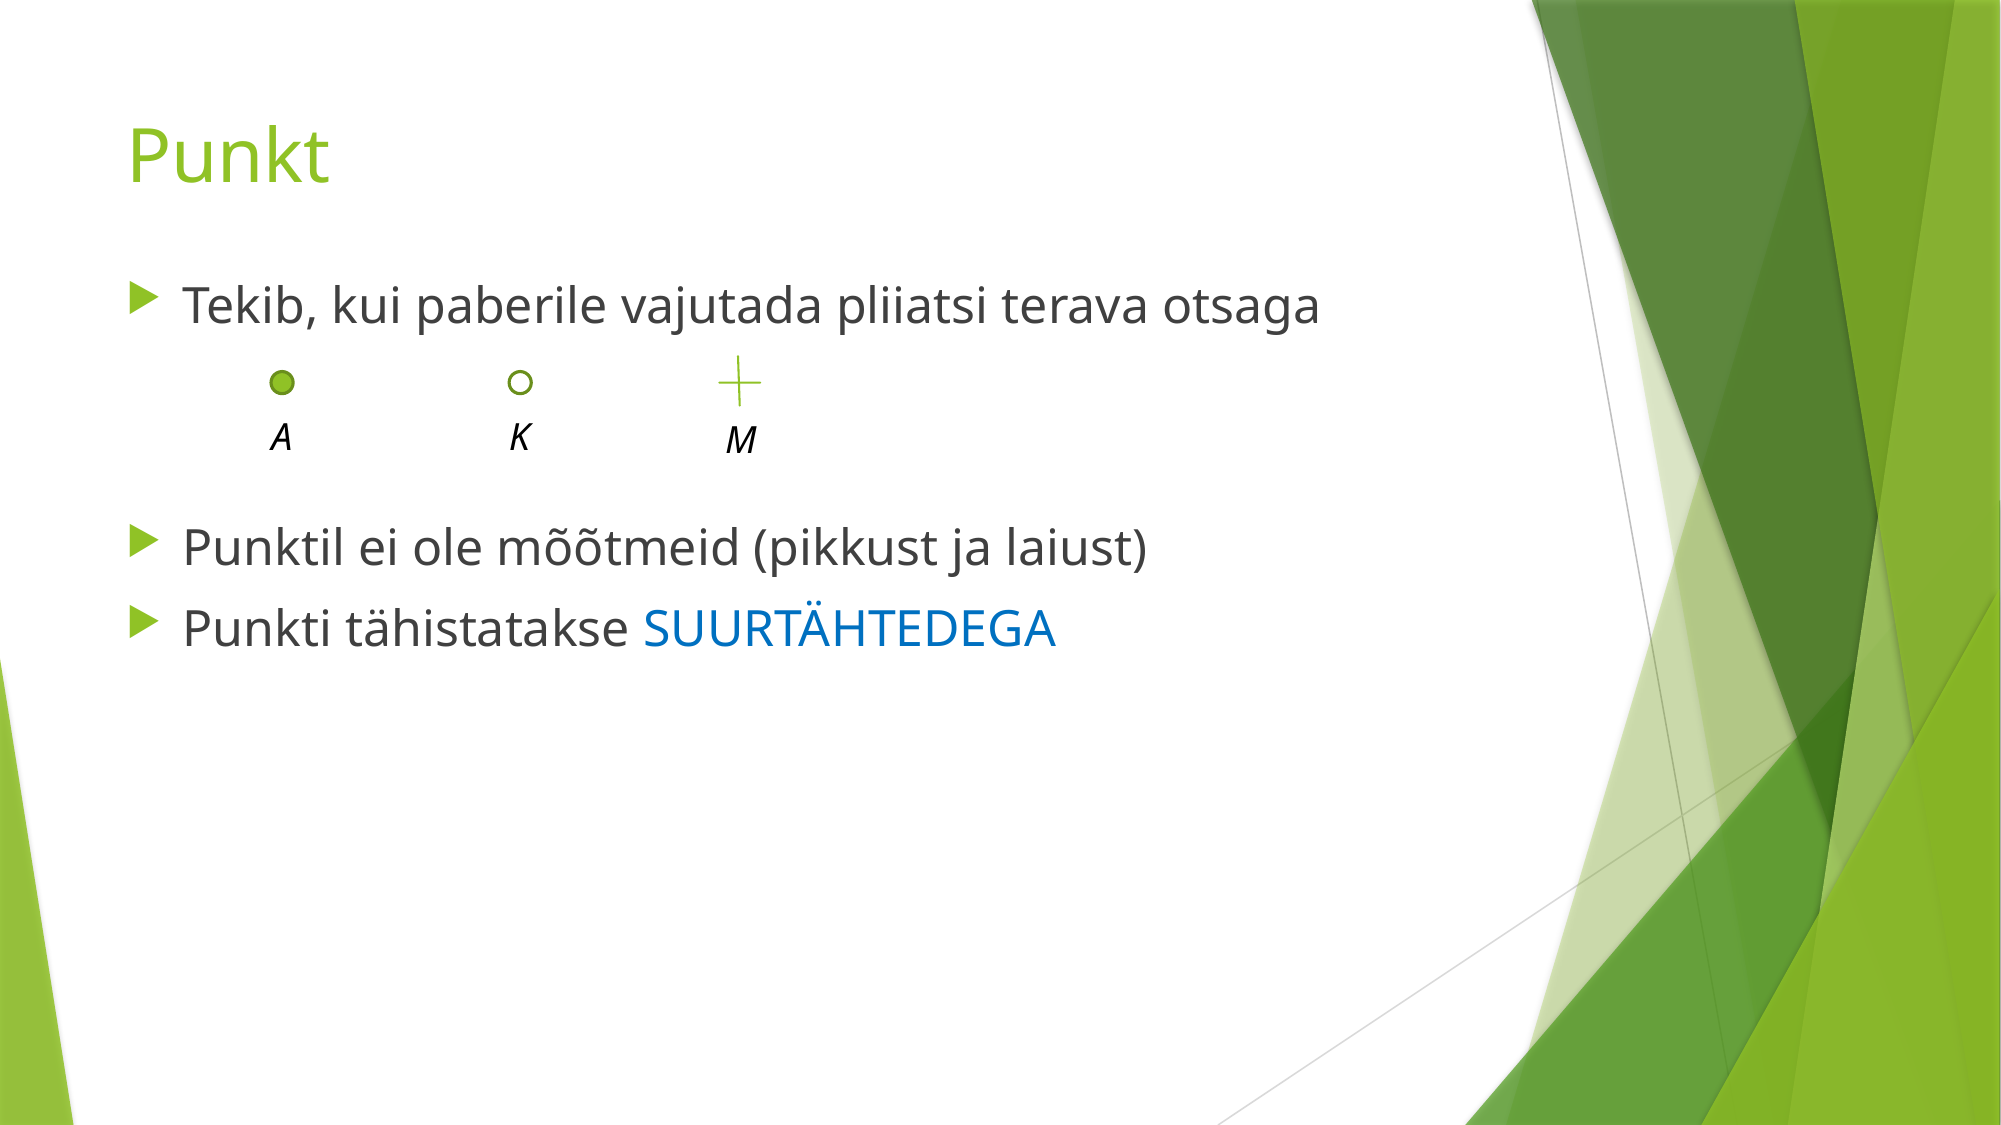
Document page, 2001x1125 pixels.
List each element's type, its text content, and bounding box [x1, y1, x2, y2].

text_box M [710, 409, 772, 469]
text_box K [494, 405, 545, 466]
title Punkt [111, 99, 1522, 265]
text_box A [256, 405, 308, 466]
list Tekib, kui paberile vajutada pliiatsi terava otsaga Punktil ei ole mõõtmeid (pikkust ja laiust) Punkti tähistatakse SUURTÄHTEDEGA [111, 265, 1522, 903]
text_box [271, 371, 294, 394]
